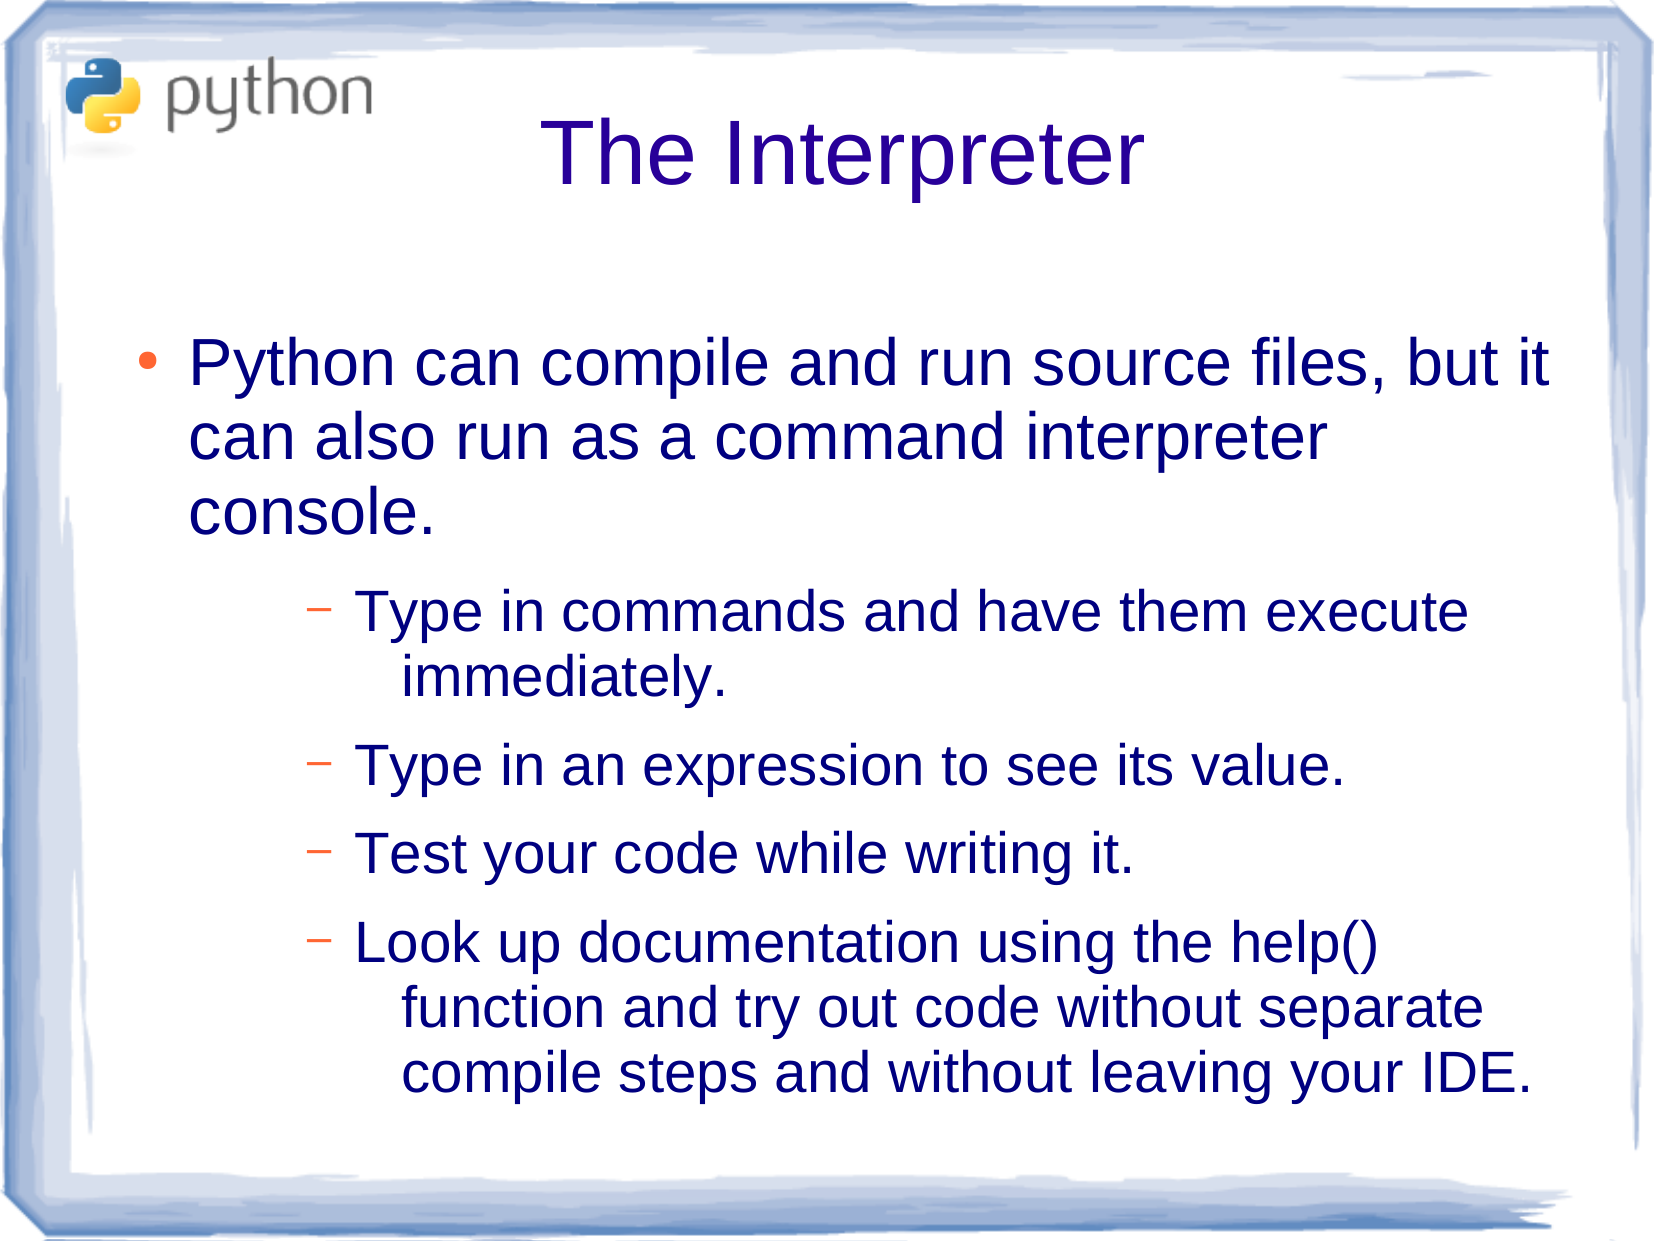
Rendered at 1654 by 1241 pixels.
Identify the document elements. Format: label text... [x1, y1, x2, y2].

list Python can compile and run source files, but it can also run as a command interpreter console. Type in commands and have them execute immediately. Type in an expression to see its value. Test your code while writing it. Look up documentation using the help() function and try out code without separate compile steps and without leaving your IDE. [118, 324, 1571, 1104]
picture [0, 0, 1654, 1241]
title The Interpreter [82, 49, 1571, 257]
